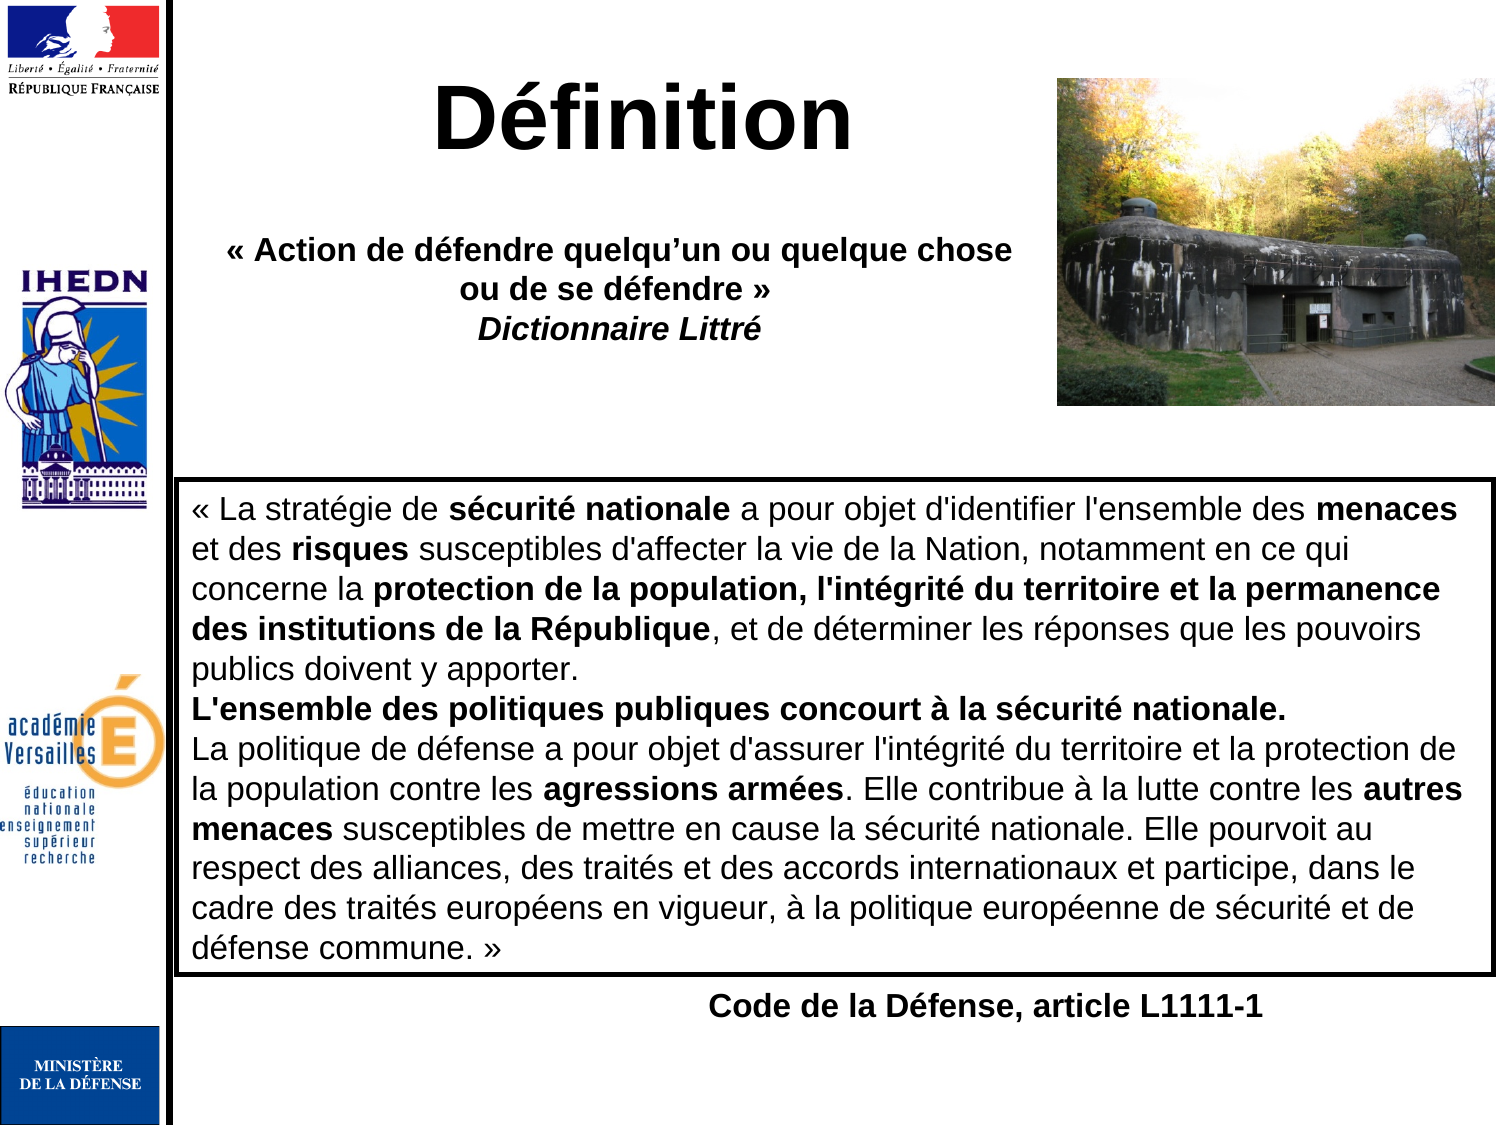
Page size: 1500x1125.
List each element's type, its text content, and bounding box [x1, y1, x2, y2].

picture [1057, 78, 1495, 407]
text_box « La stratégie de sécurité nationale a pour objet d'identifier l'ensemble des menaces et des risques susceptibles d'affecter la vie de la Nation, notamment en ce qui concerne la protection de la population, l'intégrité du territoire et la permanence des institutions de la République, et de déterminer les réponses que les pouvoirs publics doivent y apporter. L'ensemble des politiques publiques concourt à la sécurité nationale. La politique de défense a pour objet d'assurer l'intégrité du territoire et la protection de la population contre les agressions armées. Elle contribue à la lutte contre les autres menaces susceptibles de mettre en cause la sécurité nationale. Elle pourvoit au respect des alliances, des traités et des accords internationaux et participe, dans le cadre des traités européens en vigueur, à la politique européenne de sécurité et de défense commune. » [176, 479, 1494, 975]
picture [0, 1026, 160, 1125]
text_box Code de la Défense, article L1111-1 [572, 976, 1400, 1032]
picture [0, 674, 166, 864]
picture [0, 0, 166, 102]
picture [0, 264, 153, 513]
text_box « Action de défendre quelqu’un ou quelque chose ou de se défendre » Dictionnaire Littré [206, 219, 1034, 356]
title Définition [206, 18, 1081, 207]
